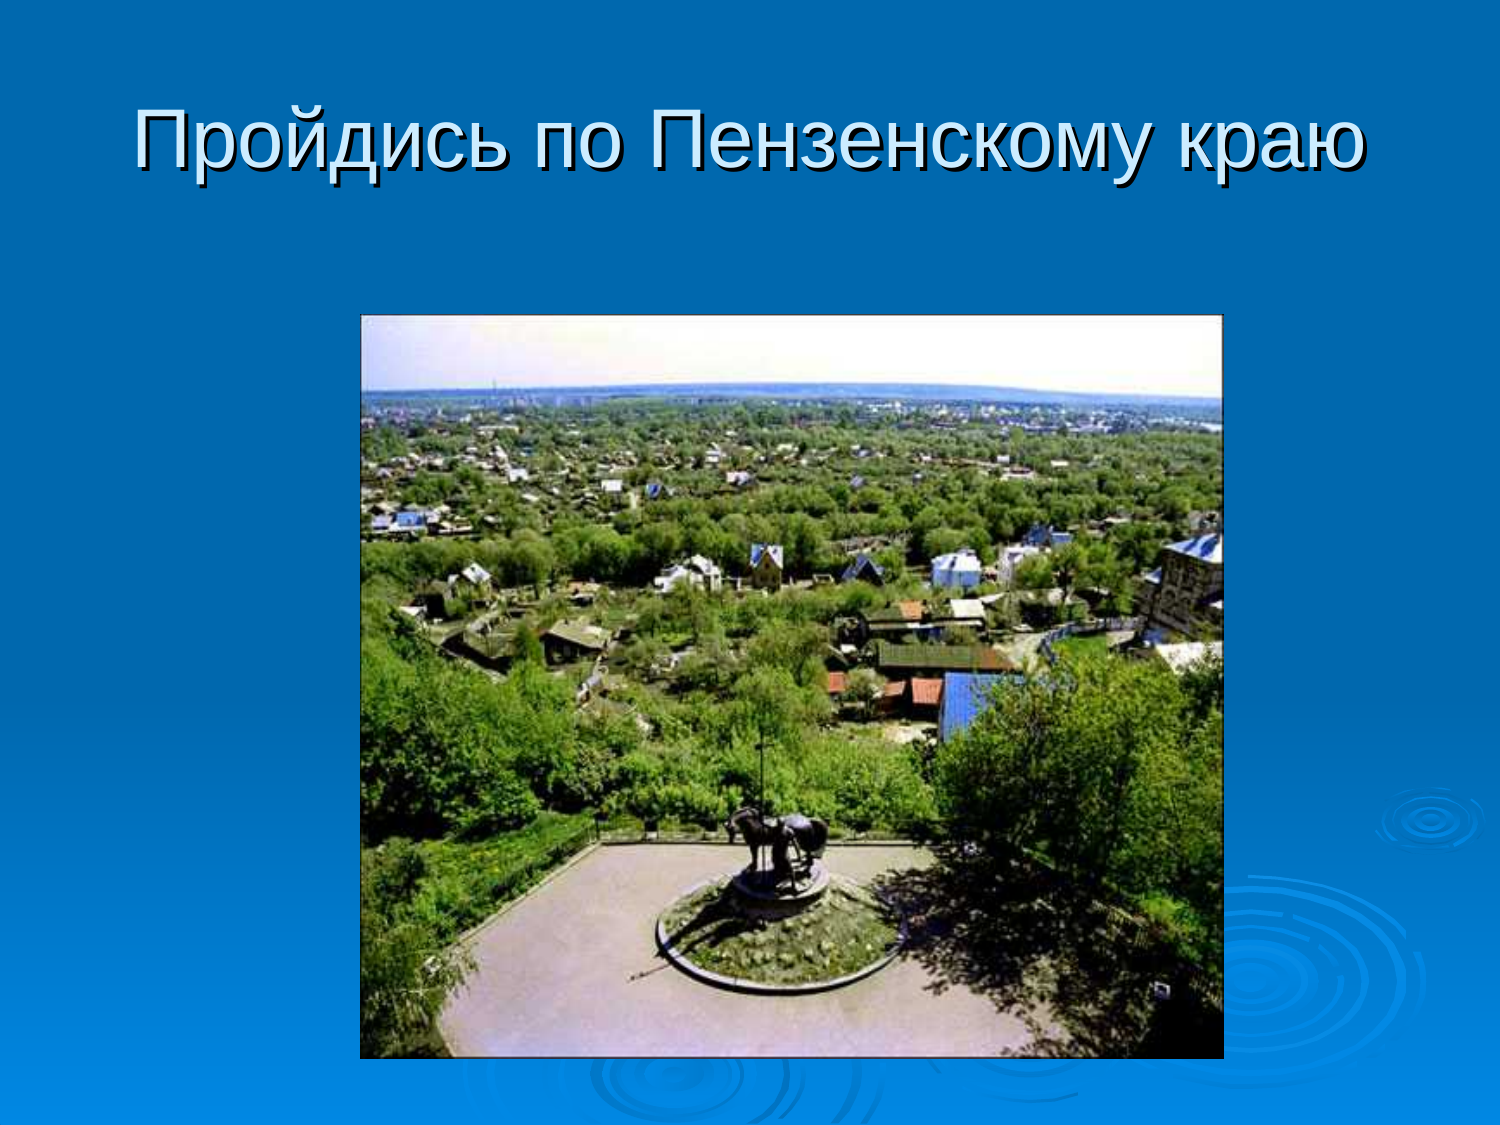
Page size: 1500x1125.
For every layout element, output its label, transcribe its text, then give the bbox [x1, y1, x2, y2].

picture [360, 314, 1224, 1059]
title Пройдись по Пензенскому краю [75, 45, 1426, 233]
